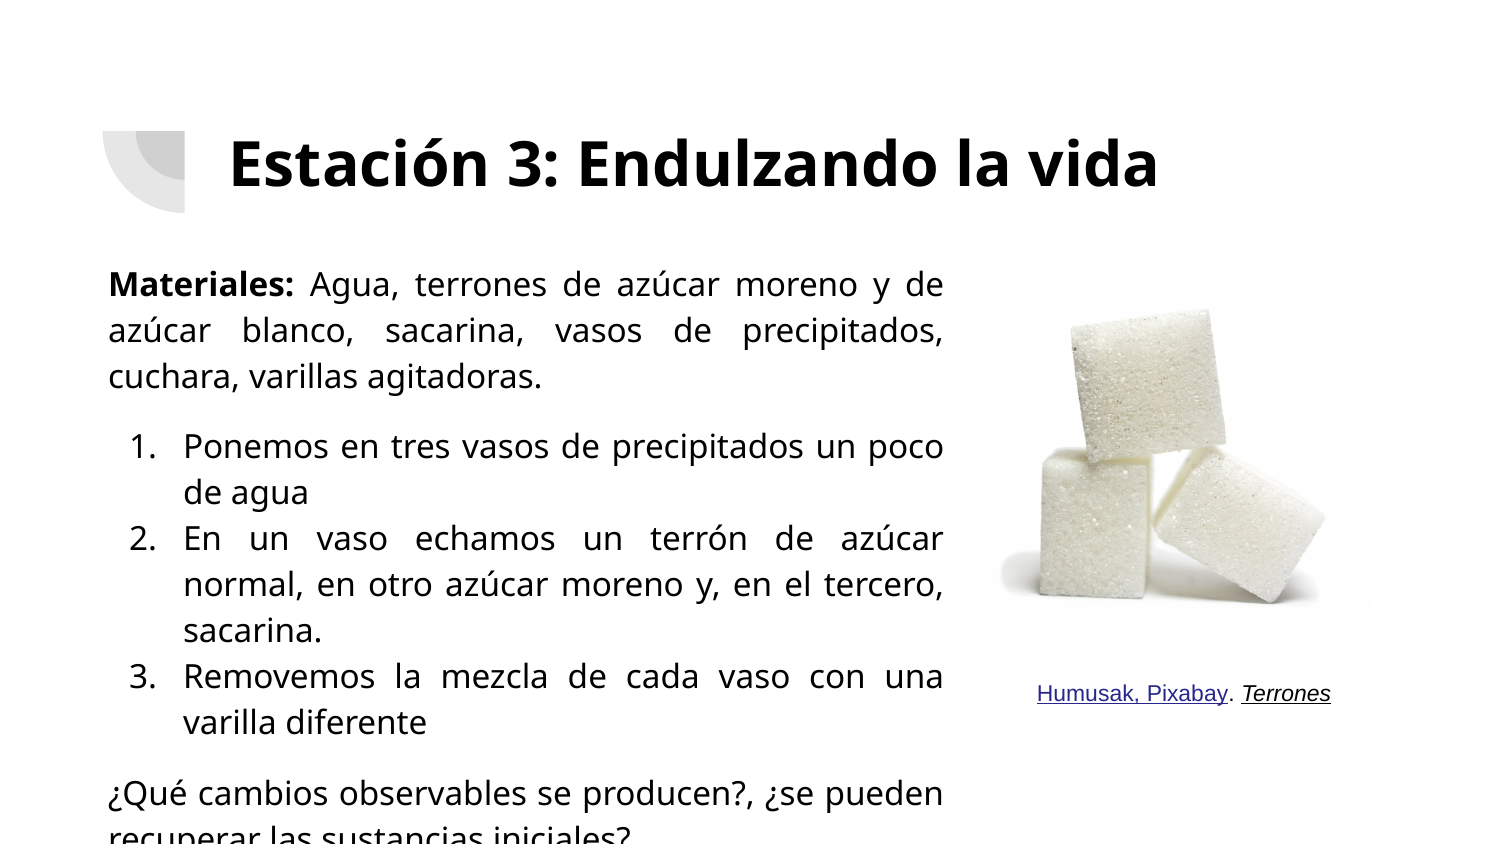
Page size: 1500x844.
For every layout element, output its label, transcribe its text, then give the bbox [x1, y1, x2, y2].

title Estación 3: Endulzando la vida [213, 98, 1433, 263]
text_box Humusak, Pixabay. Terrones [960, 663, 1414, 744]
picture [985, 287, 1370, 639]
list Materiales: Agua, terrones de azúcar moreno y de azúcar blanco, sacarina, vasos de precipitados, cuchara, varillas agitadoras. Ponemos en tres vasos de precipitados un poco de agua En un vaso echamos un terrón de azúcar normal, en otro azúcar moreno y, en el tercero, sacarina. Removemos la mezcla de cada vaso con una varilla diferente ¿Qué cambios observables se producen?, ¿se pueden recuperar las sustancias iniciales? [93, 242, 961, 797]
